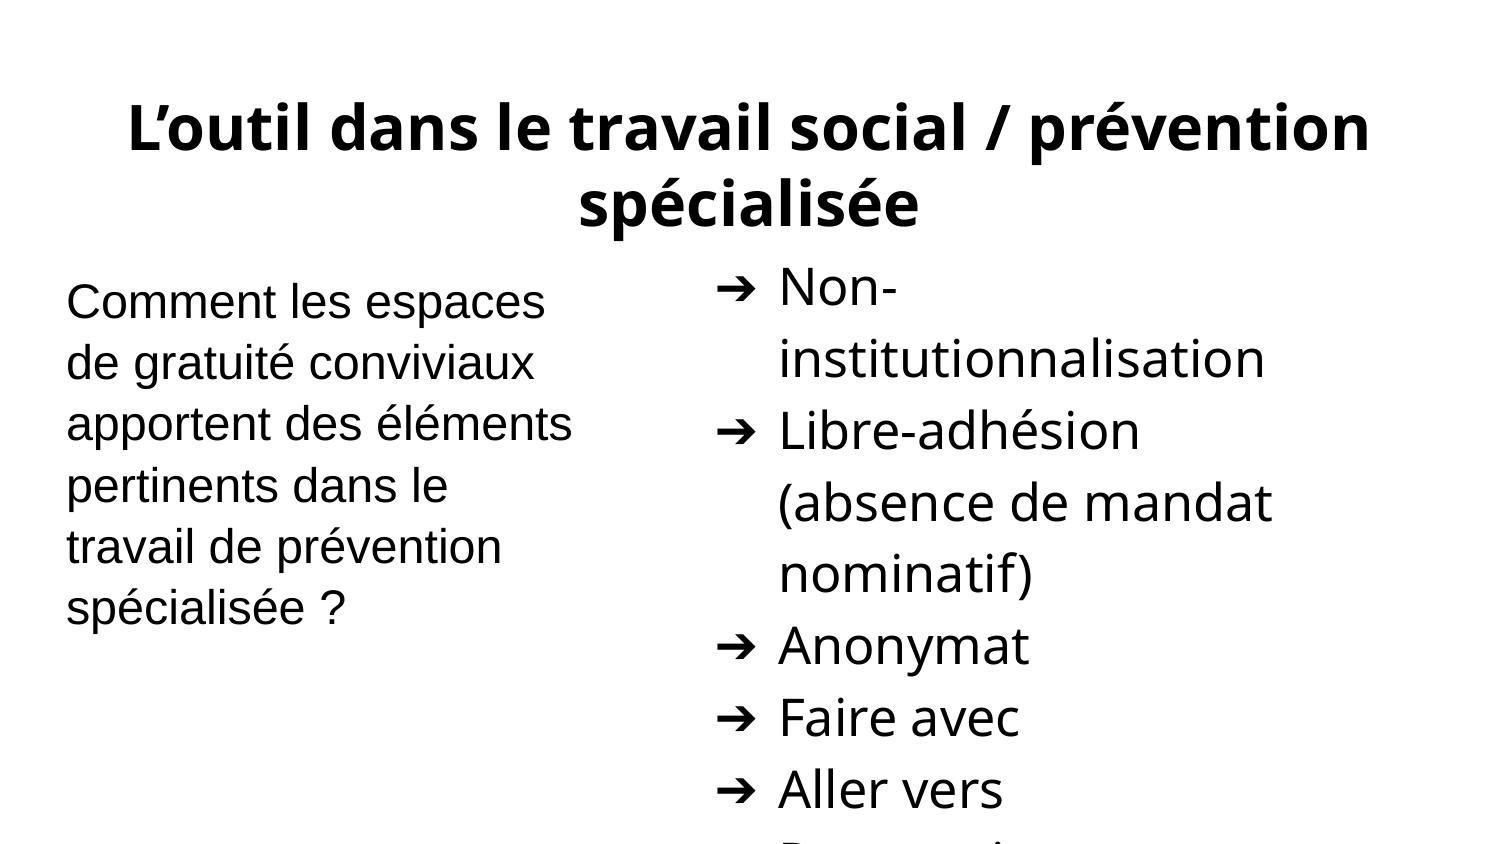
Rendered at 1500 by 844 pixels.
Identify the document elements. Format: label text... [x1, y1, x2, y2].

title L’outil dans le travail social / prévention spécialisée [51, 72, 1449, 167]
list Comment les espaces de gratuité conviviaux apportent des éléments pertinents dans le travail de prévention spécialisée ? [51, 189, 595, 681]
text_box Non-institutionnalisation Libre-adhésion (absence de mandat nominatif) Anonymat Faire avec Aller vers Partenariat [688, 229, 1319, 844]
